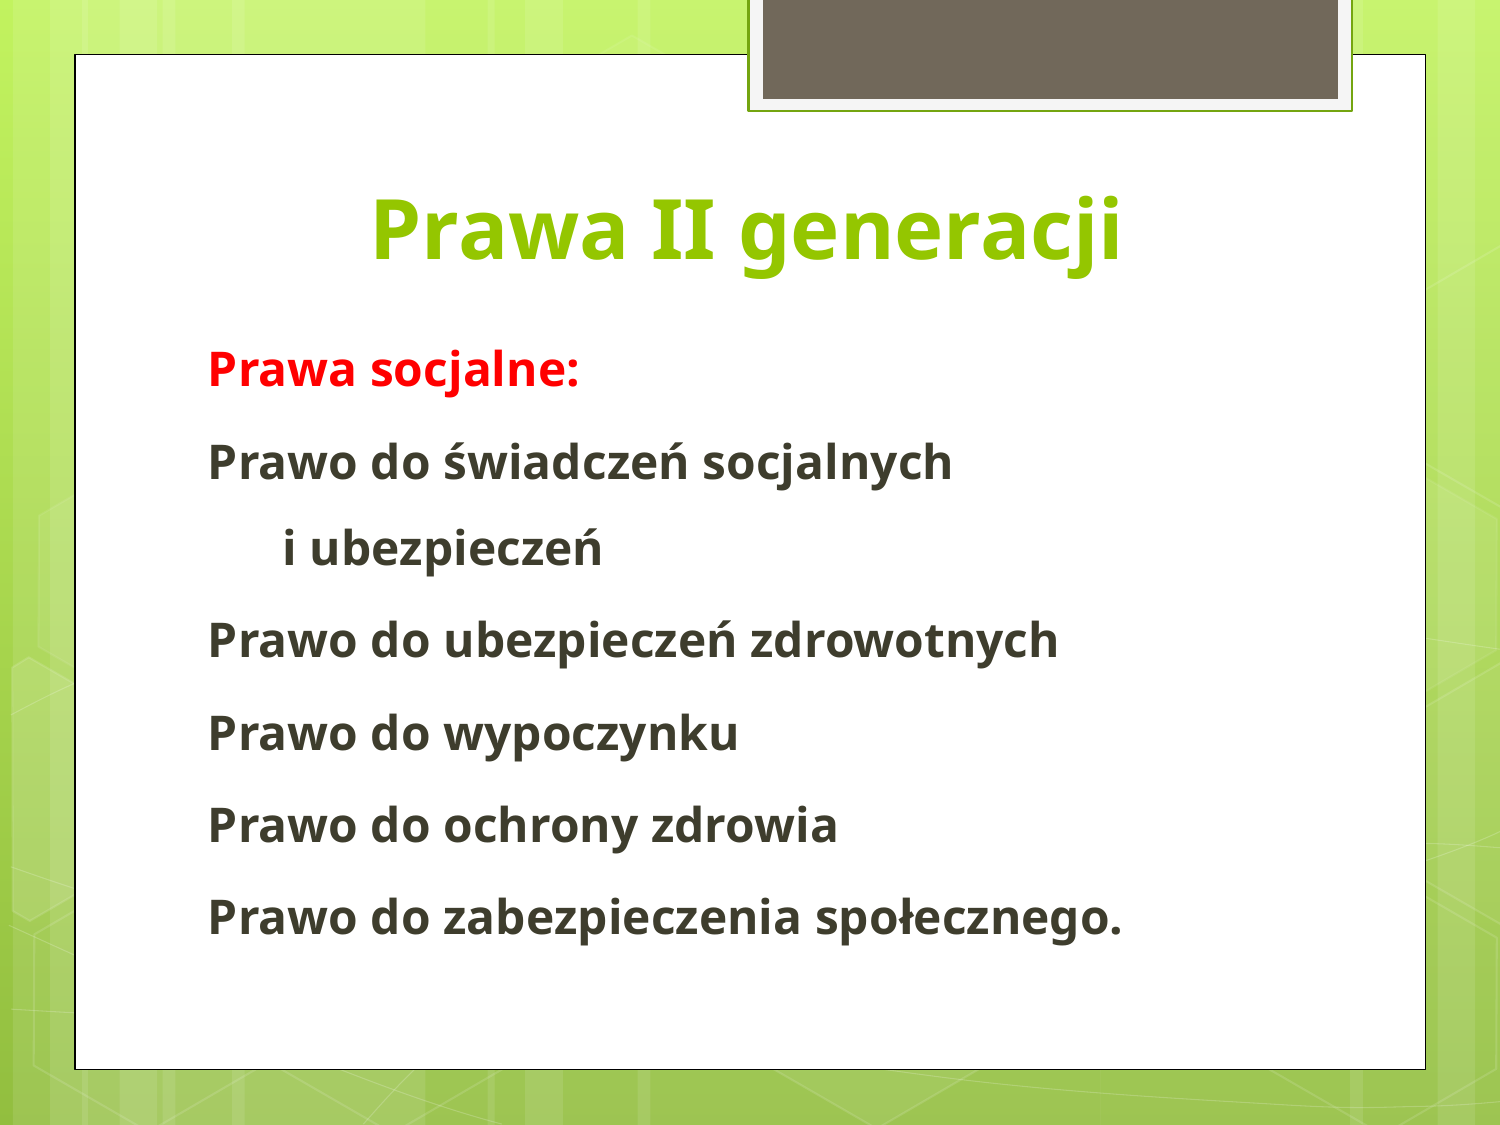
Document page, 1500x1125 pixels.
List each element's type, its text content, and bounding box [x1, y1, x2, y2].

title Prawa II generacji [171, 168, 1324, 357]
list Prawa socjalne: Prawo do świadczeń socjalnych i ubezpieczeń Prawo do ubezpieczeń zdrowotnych Prawo do wypoczynku Prawo do ochrony zdrowia Prawo do zabezpieczenia społecznego. [171, 302, 1283, 957]
